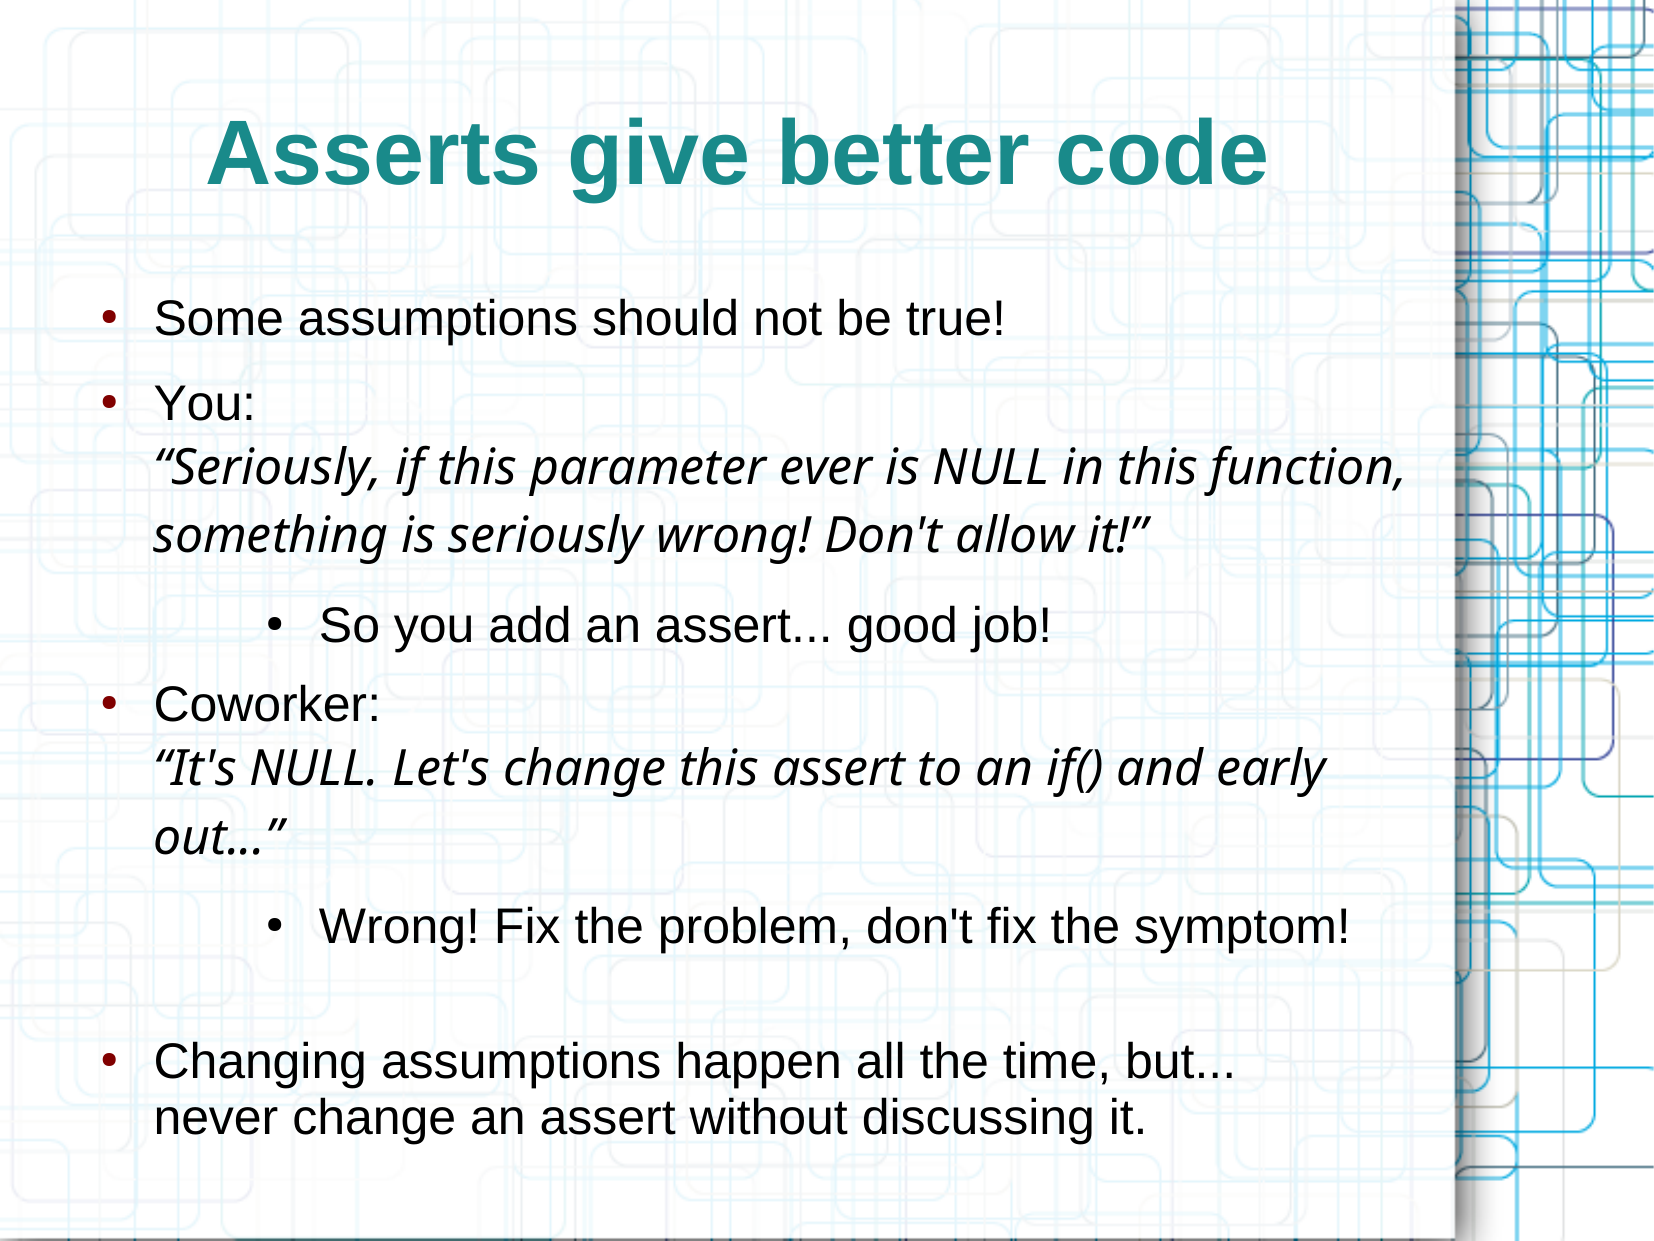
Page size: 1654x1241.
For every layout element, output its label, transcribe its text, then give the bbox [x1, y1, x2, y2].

picture [0, 0, 1654, 1241]
title Asserts give better code [59, 49, 1418, 257]
list Some assumptions should not be true! You: “Seriously, if this parameter ever is NULL in this function, something is seriously wrong! Don't allow it!” So you add an assert... good job! Coworker: “It's NULL. Let's change this assert to an if() and early out...” Wrong! Fix the problem, don't fix the symptom! Changing assumptions happen all the time, but... never change an assert without discussing it. [82, 290, 1418, 1219]
